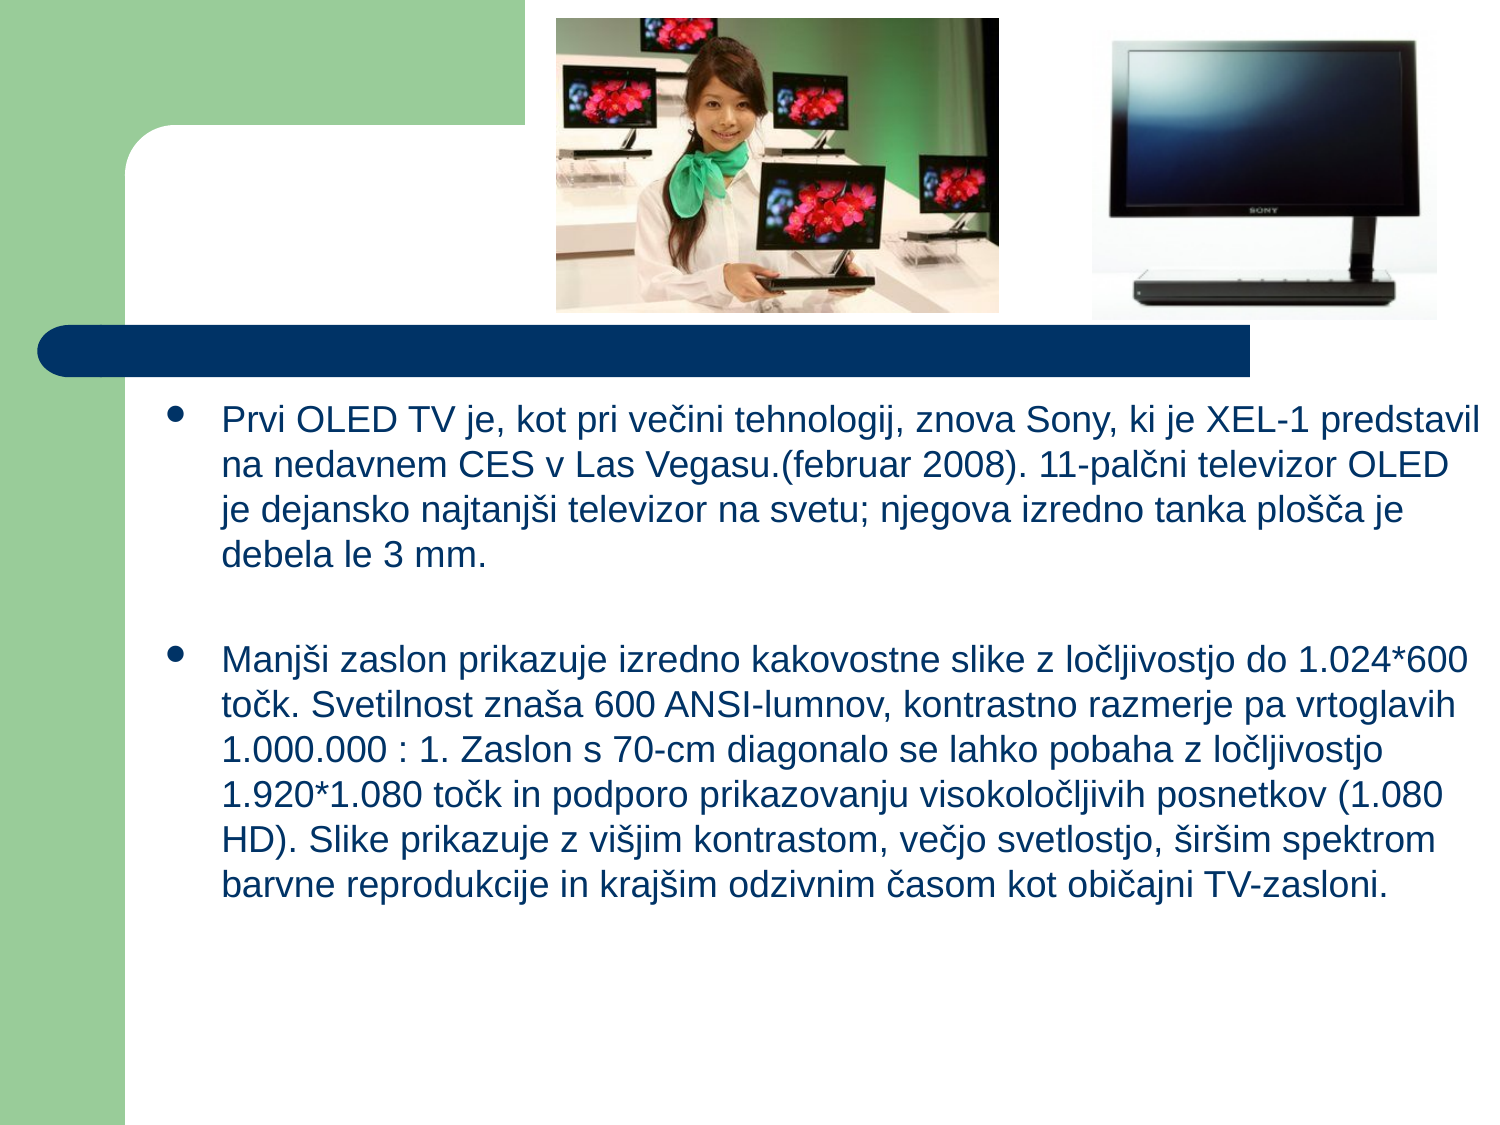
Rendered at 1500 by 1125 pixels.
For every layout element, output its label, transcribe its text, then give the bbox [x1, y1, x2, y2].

picture [1092, 30, 1437, 321]
list Prvi OLED TV je, kot pri večini tehnologij, znova Sony, ki je XEL-1 predstavil na nedavnem CES v Las Vegasu.(februar 2008). 11-palčni televizor OLED je dejansko najtanjši televizor na svetu; njegova izredno tanka plošča je debela le 3 mm. Manjši zaslon prikazuje izredno kakovostne slike z ločljivostjo do 1.024*600 točk. Svetilnost znaša 600 ANSI-lumnov, kontrastno razmerje pa vrtoglavih 1.000.000 : 1. Zaslon s 70-cm diagonalo se lahko pobaha z ločljivostjo 1.920*1.080 točk in podporo prikazovanju visokoločljivih posnetkov (1.080 HD). Slike prikazuje z višjim kontrastom, večjo svetlostjo, širšim spektrom barvne reprodukcije in krajšim odzivnim časom kot običajni TV-zasloni. [150, 387, 1500, 1000]
picture [556, 18, 999, 313]
